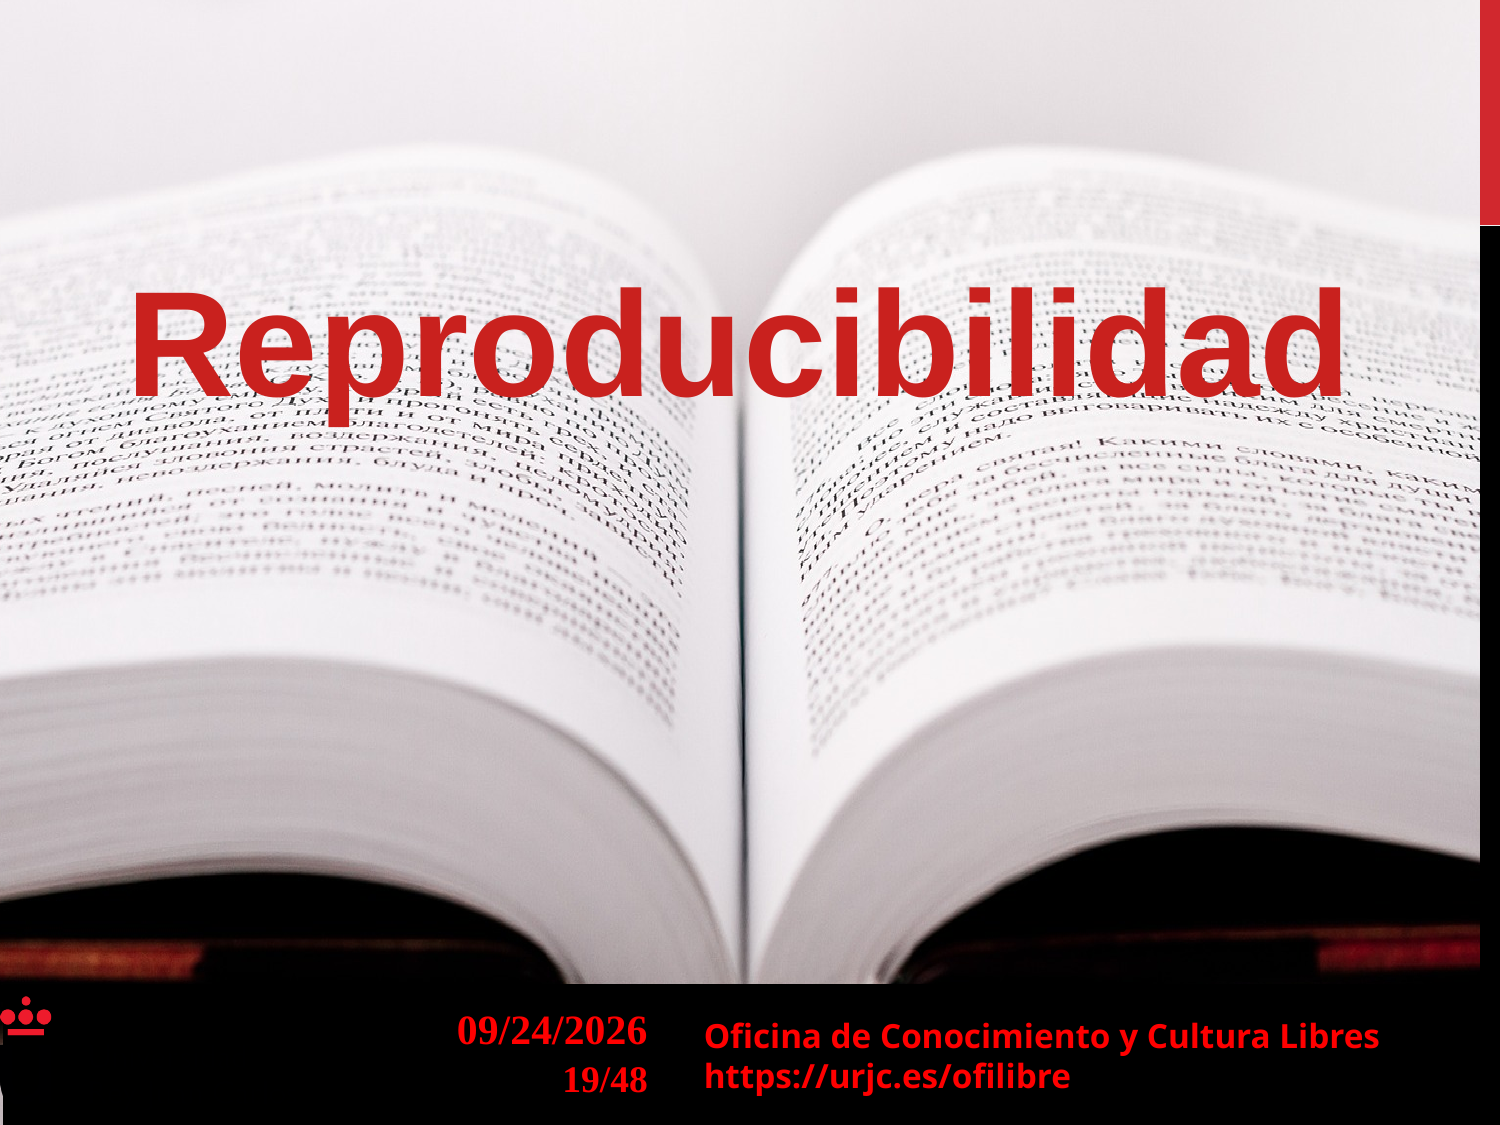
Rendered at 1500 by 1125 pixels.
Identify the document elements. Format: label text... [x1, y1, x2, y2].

title [75, 285, 1425, 661]
picture [0, 0, 1500, 1014]
text_box Reproducibilidad [109, 253, 1370, 604]
